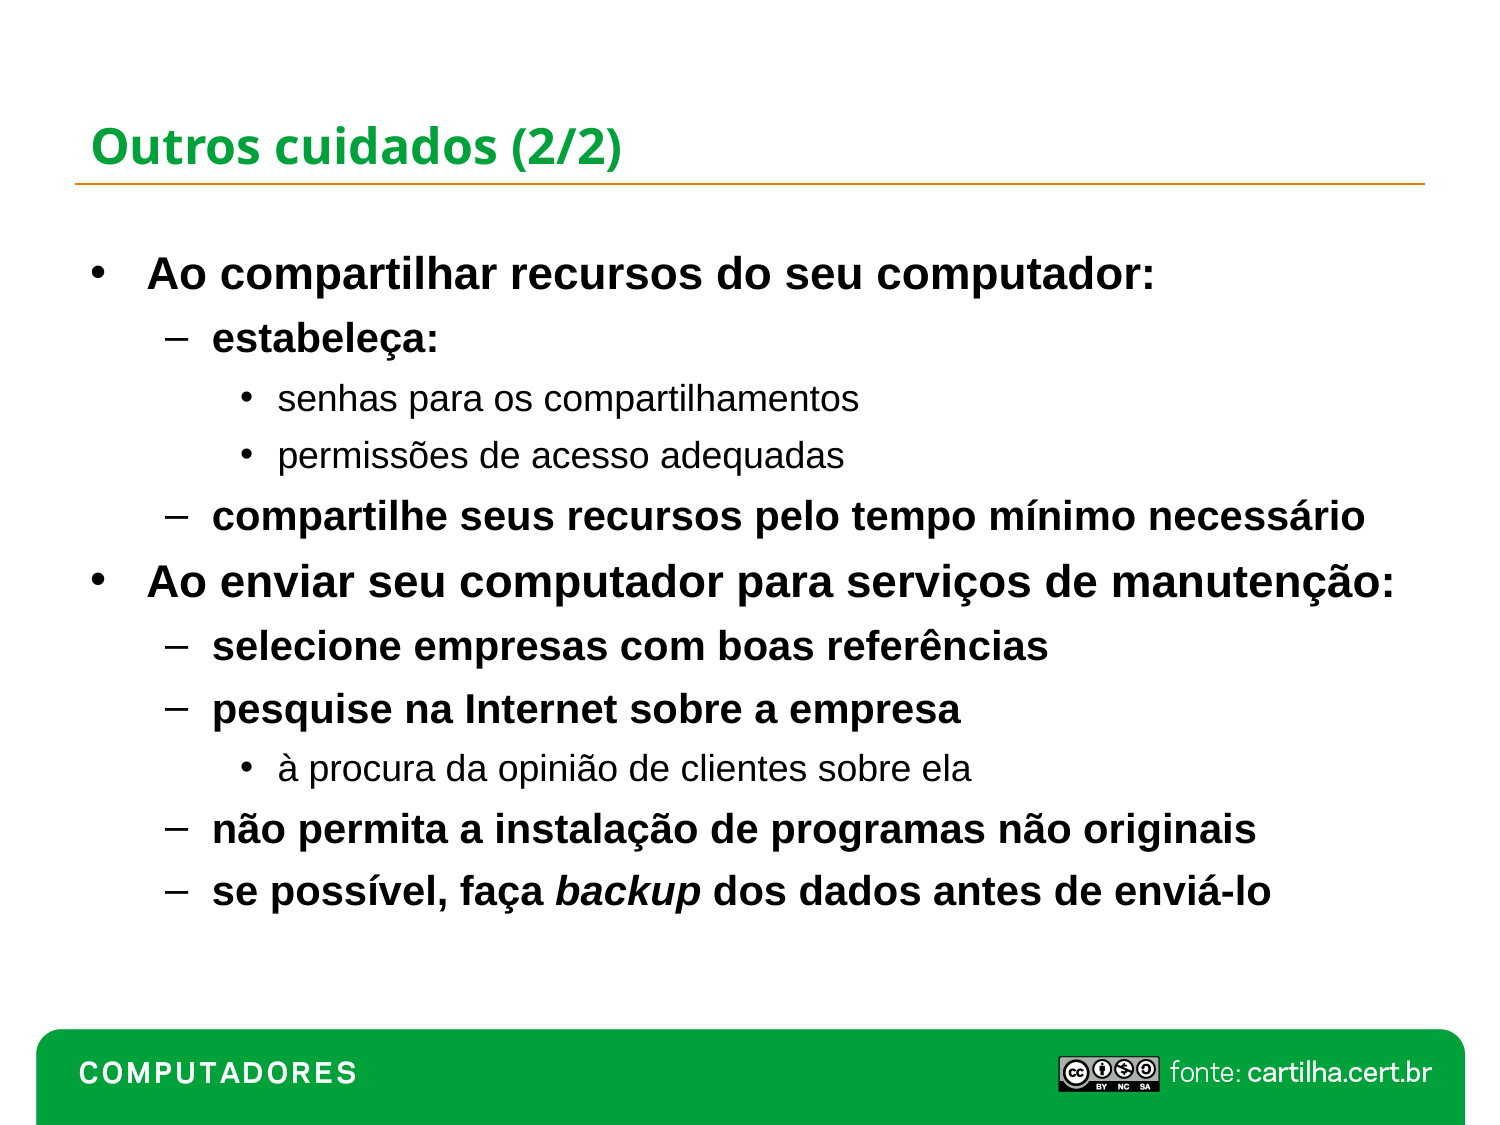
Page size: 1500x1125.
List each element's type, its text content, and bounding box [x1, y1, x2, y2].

picture [0, 0, 1500, 1125]
title Outros cuidados (2/2) [75, 54, 1425, 182]
list Ao compartilhar recursos do seu computador: estabeleça: senhas para os compartilhamentos permissões de acesso adequadas compartilhe seus recursos pelo tempo mínimo necessário Ao enviar seu computador para serviços de manutenção: selecione empresas com boas referências pesquise na Internet sobre a empresa à procura da opinião de clientes sobre ela não permita a instalação de programas não originais se possível, faça backup dos dados antes de enviá-lo [75, 236, 1425, 979]
